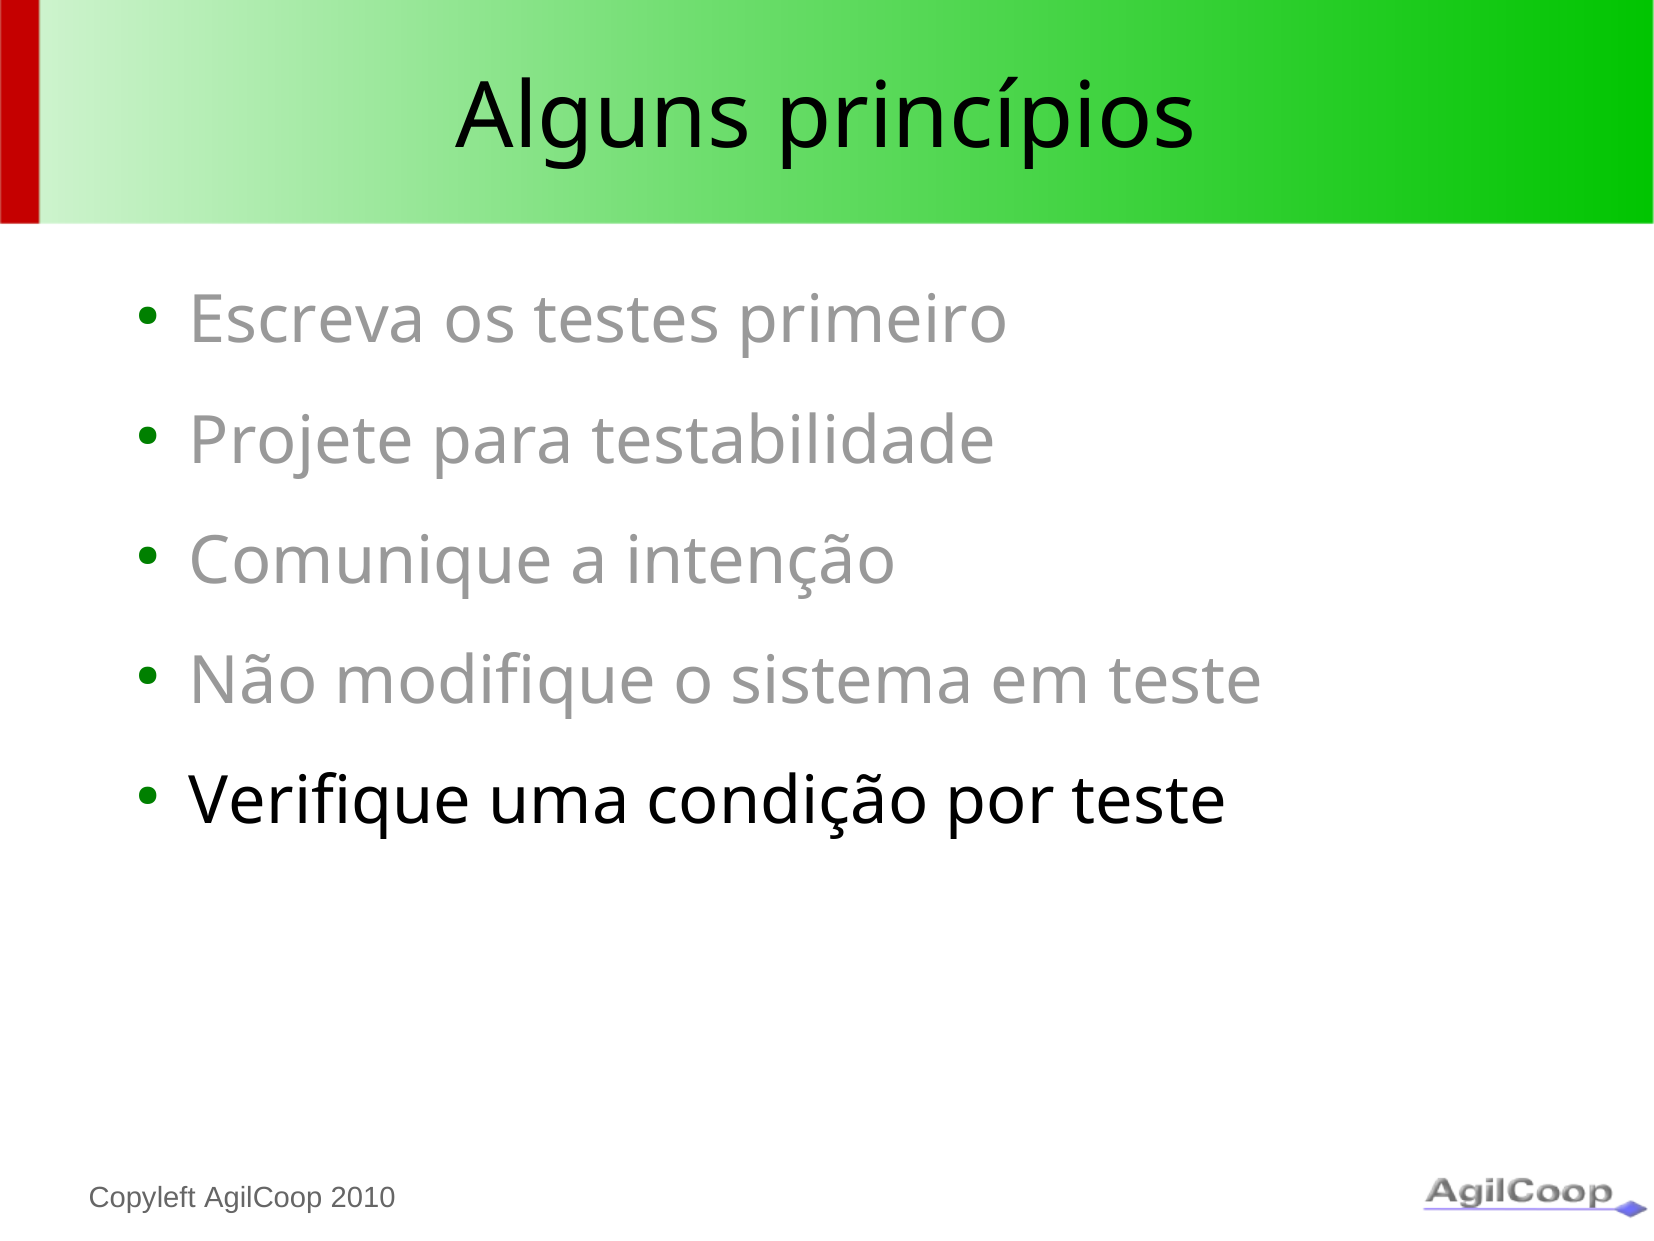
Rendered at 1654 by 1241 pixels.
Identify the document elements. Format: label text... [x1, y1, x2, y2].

picture [0, 0, 1654, 1241]
title Alguns princípios [82, 8, 1571, 216]
list Escreva os testes primeiro Projete para testabilidade Comunique a intenção Não modifique o sistema em teste Verifique uma condição por teste [118, 271, 1607, 1152]
